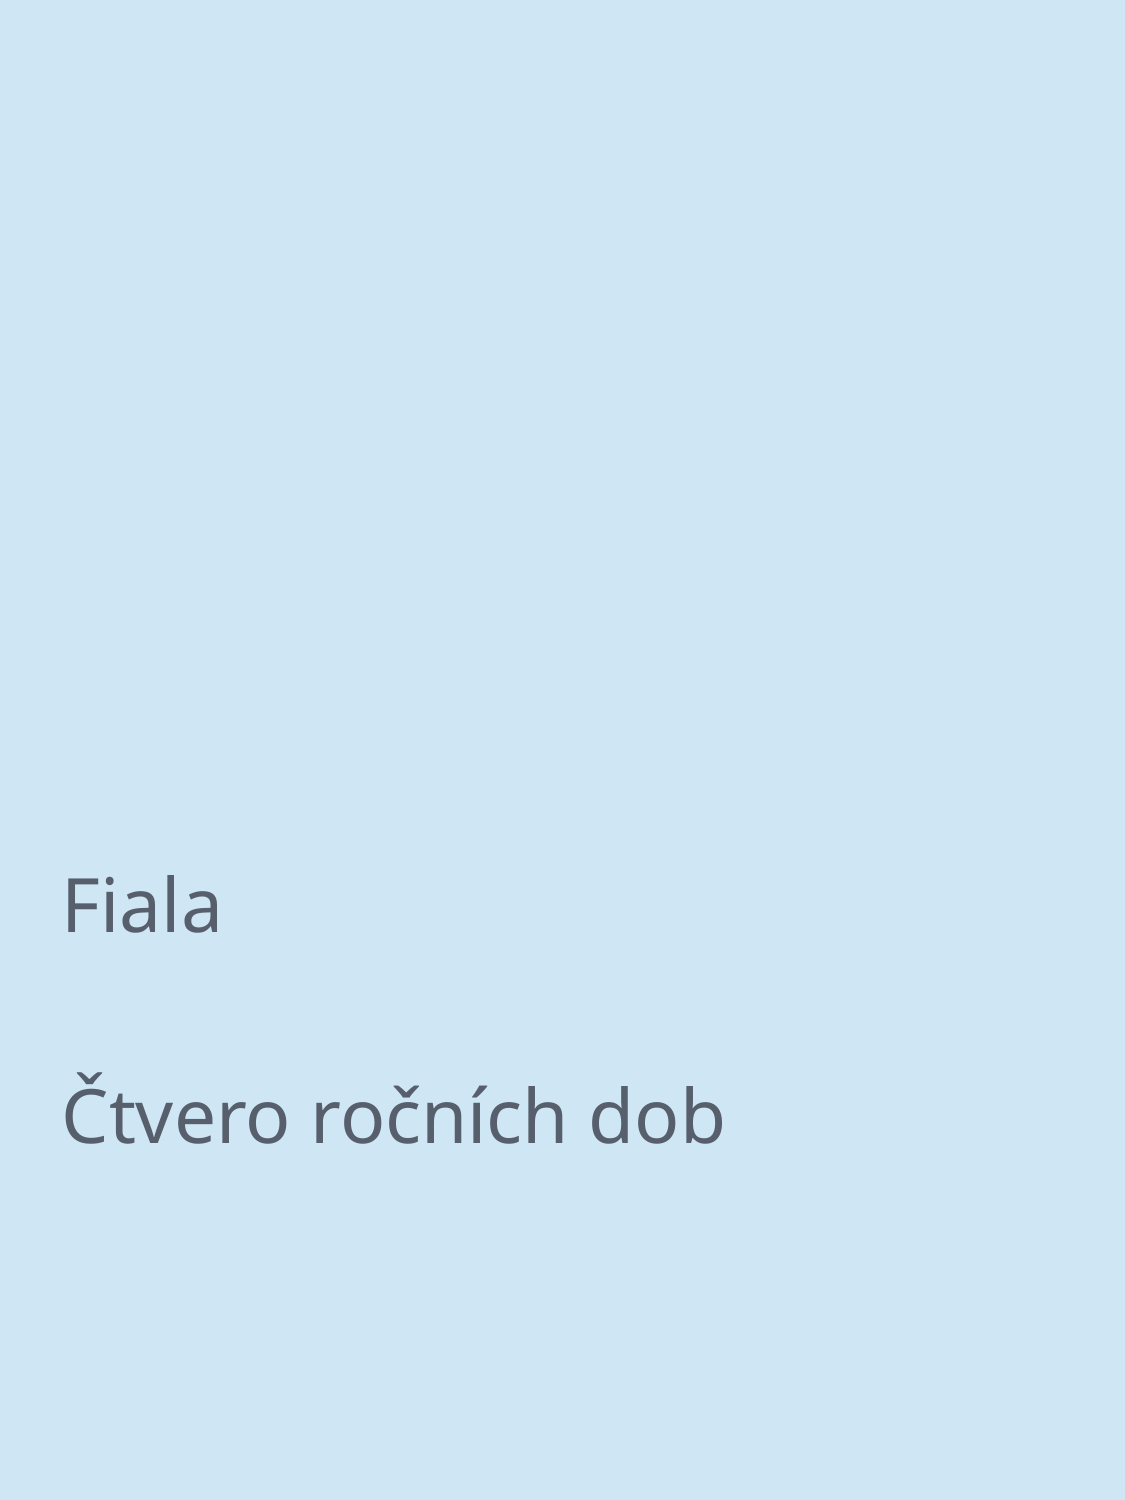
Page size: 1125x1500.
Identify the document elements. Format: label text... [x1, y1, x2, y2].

subtitle Fiala [46, 849, 1088, 1050]
title Čtvero ročních dob [46, 1061, 1088, 1329]
